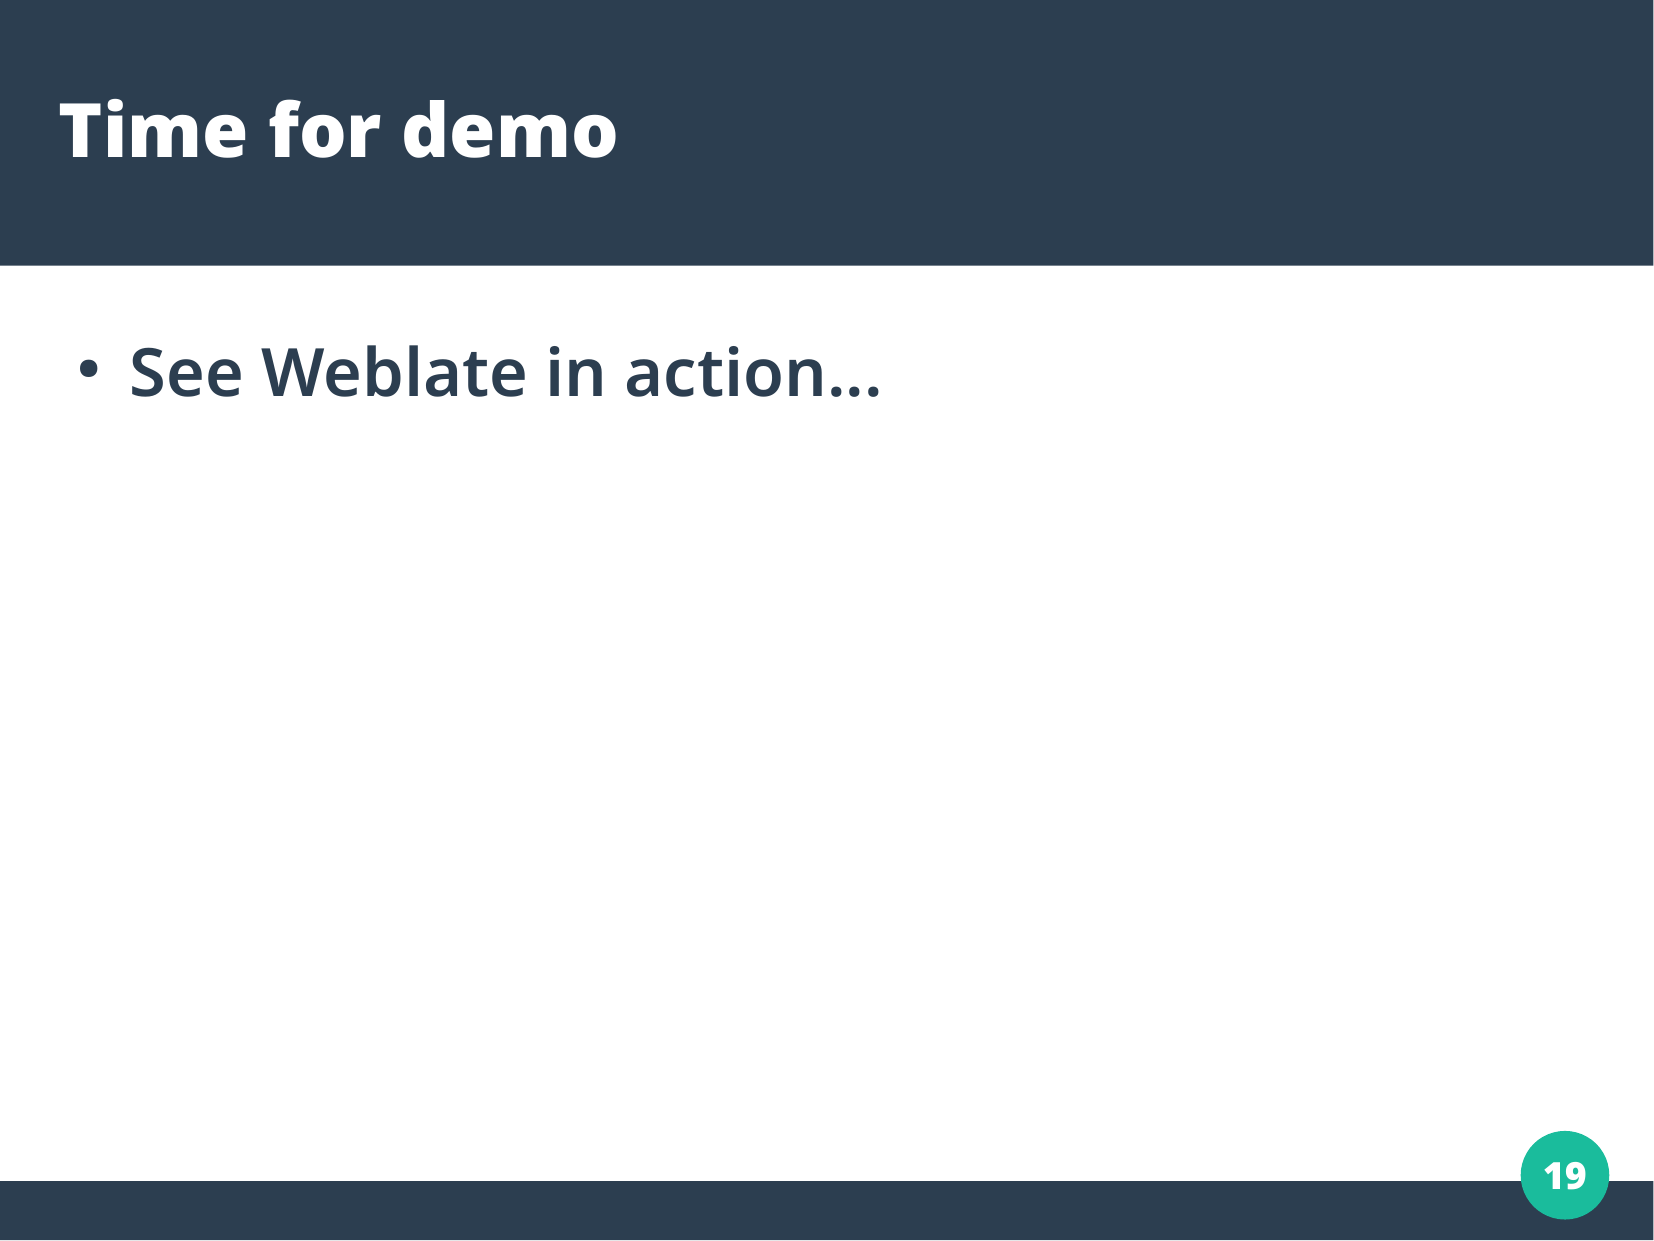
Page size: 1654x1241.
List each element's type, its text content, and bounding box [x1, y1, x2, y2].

list See Weblate in action... [59, 324, 1595, 1152]
title Time for demo [59, 49, 1595, 207]
